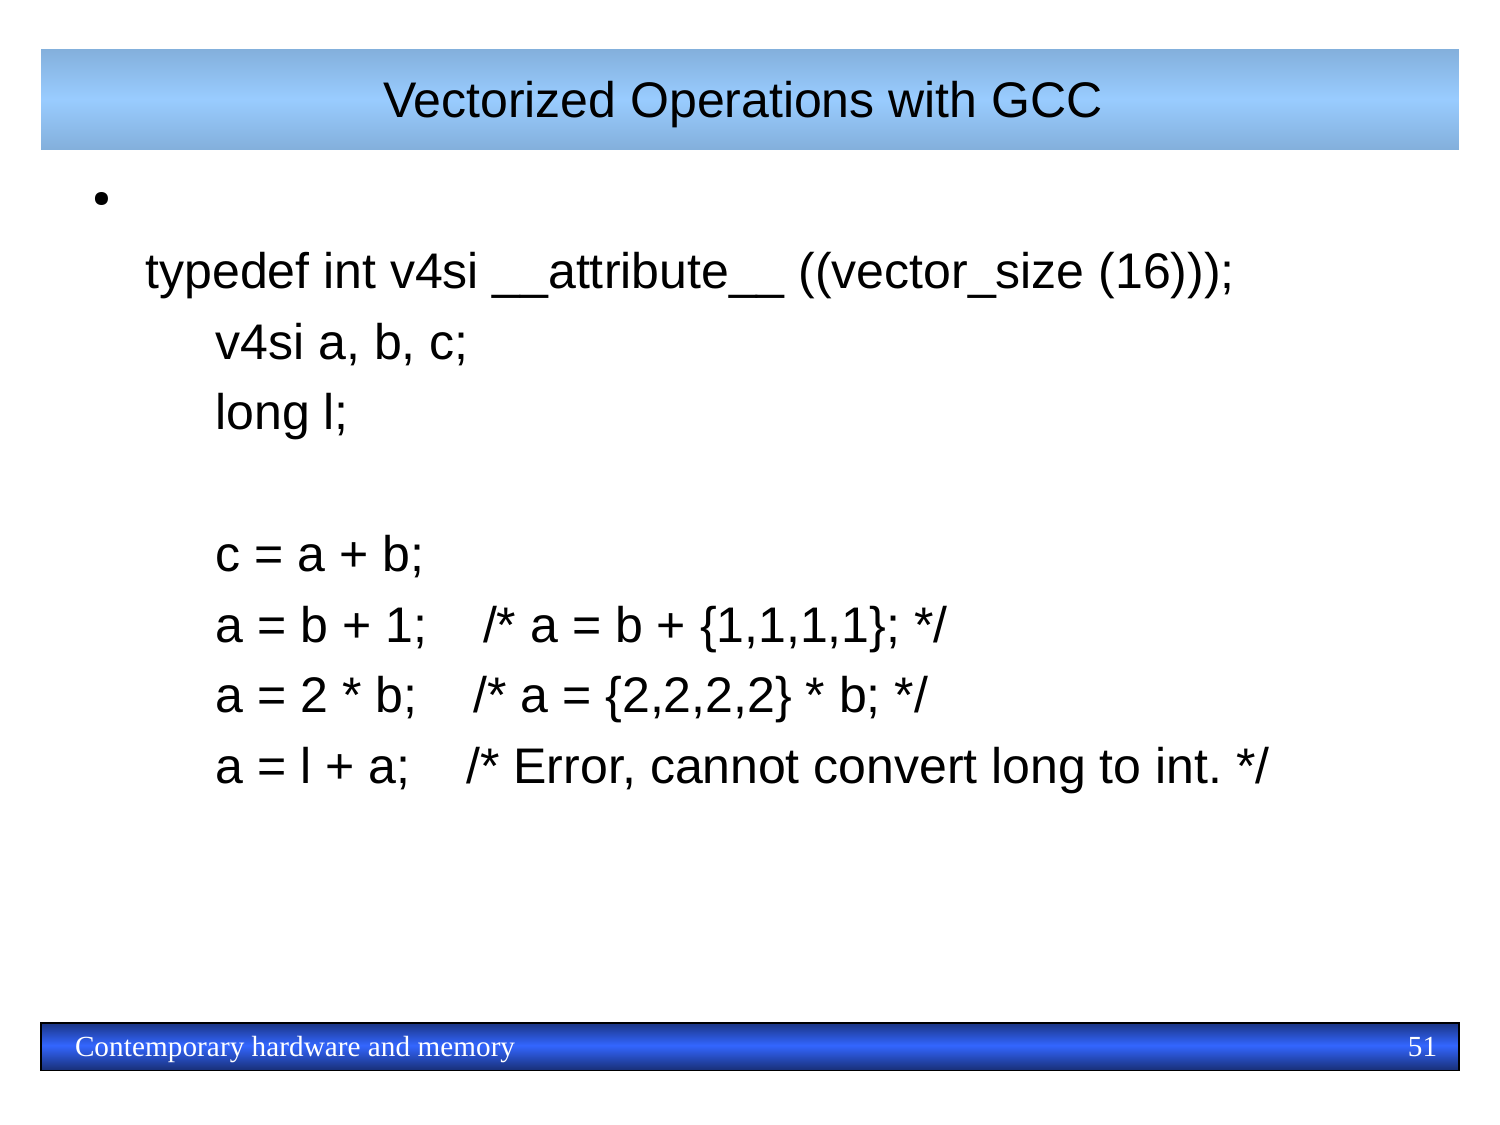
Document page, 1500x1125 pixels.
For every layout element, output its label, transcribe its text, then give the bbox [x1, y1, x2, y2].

title Vectorized Operations with GCC [41, 49, 1459, 150]
list typedef int v4si __attribute__ ((vector_size (16))); v4si a, b, c; long l; c = a + b; a = b + 1; /* a = b + {1,1,1,1}; */ a = 2 * b; /* a = {2,2,2,2} * b; */ a = l + a; /* Error, cannot convert long to int. */ [75, 172, 1426, 913]
